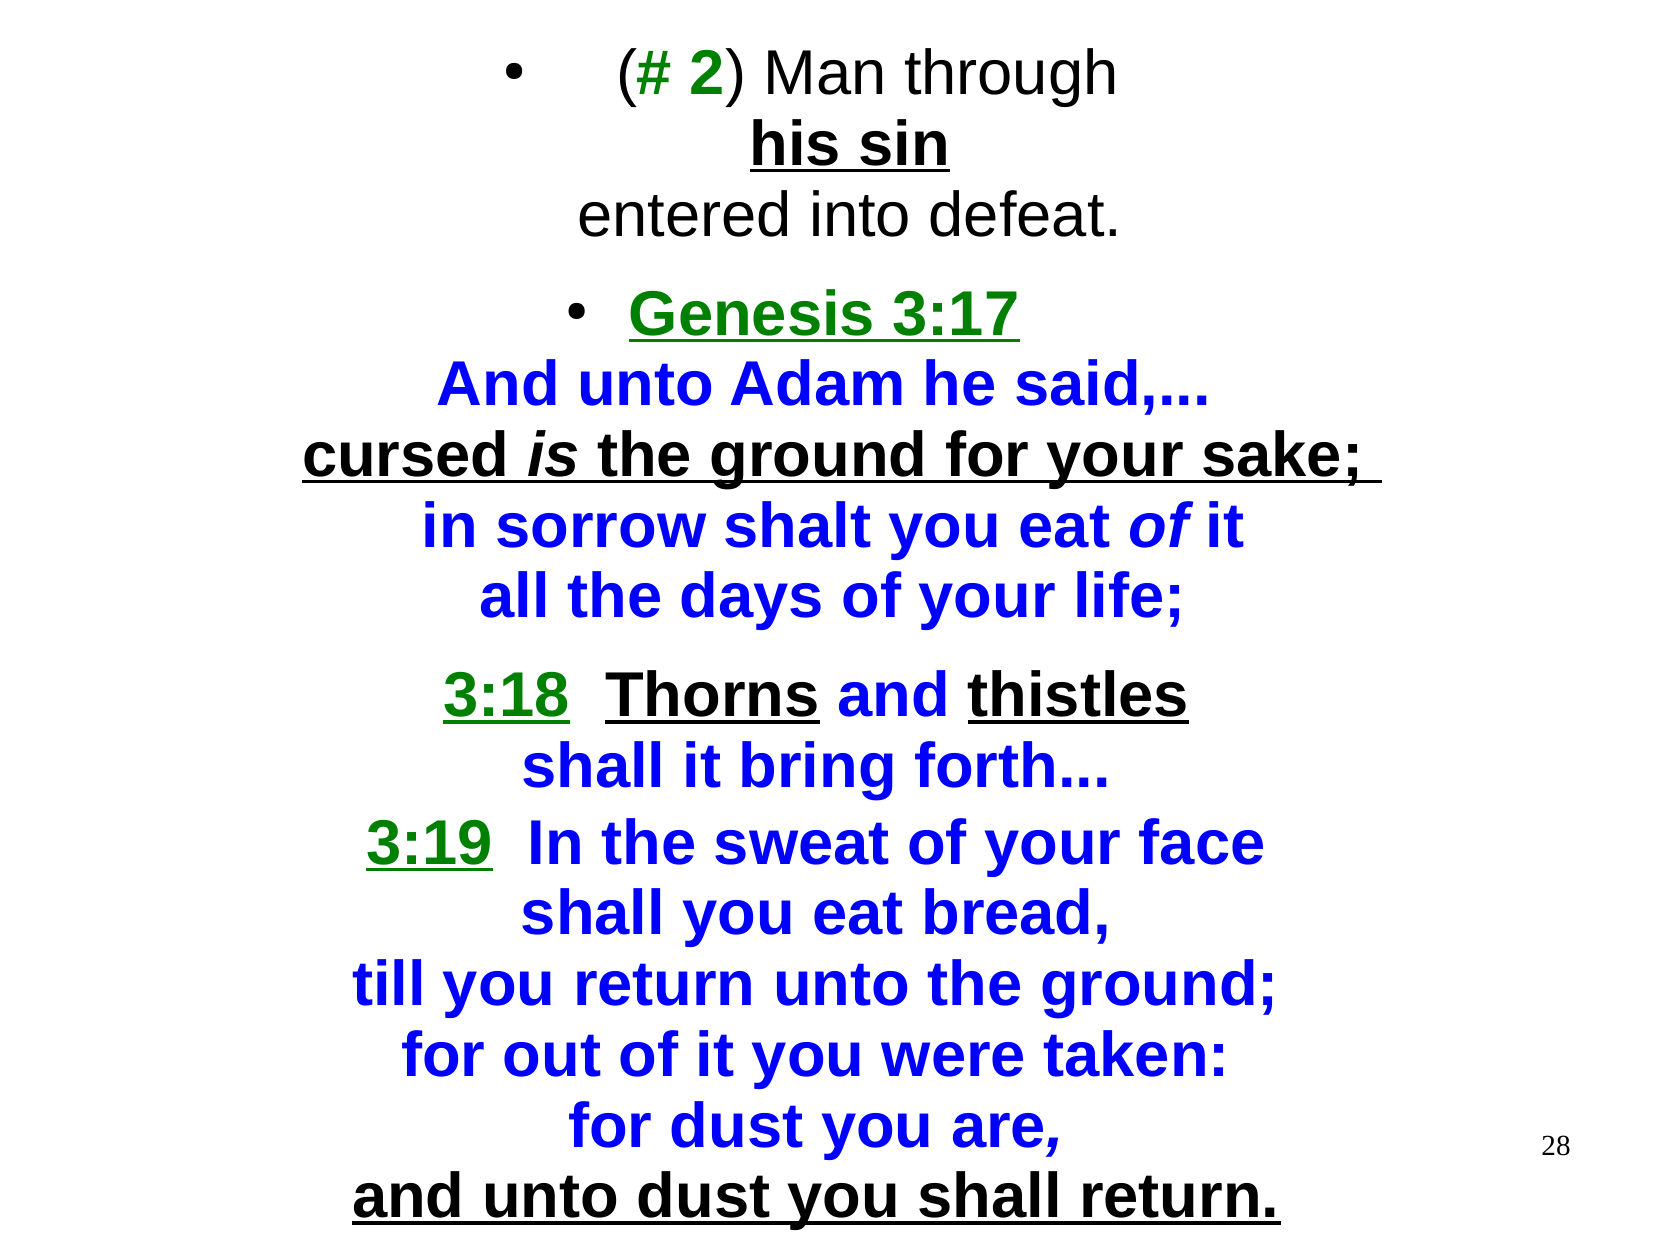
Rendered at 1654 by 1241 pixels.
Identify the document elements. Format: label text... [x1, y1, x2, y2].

list (# 2) Man through his sin entered into defeat. Genesis 3:17 And unto Adam he said,... cursed is the ground for your sake; in sorrow shalt you eat of it all the days of your life; 3:18 Thorns and thistles shall it bring forth... 3:19 In the sweat of your face shall you eat bread, till you return unto the ground; for out of it you were taken: for dust you are, and unto dust you shall return. [37, 37, 1613, 1238]
